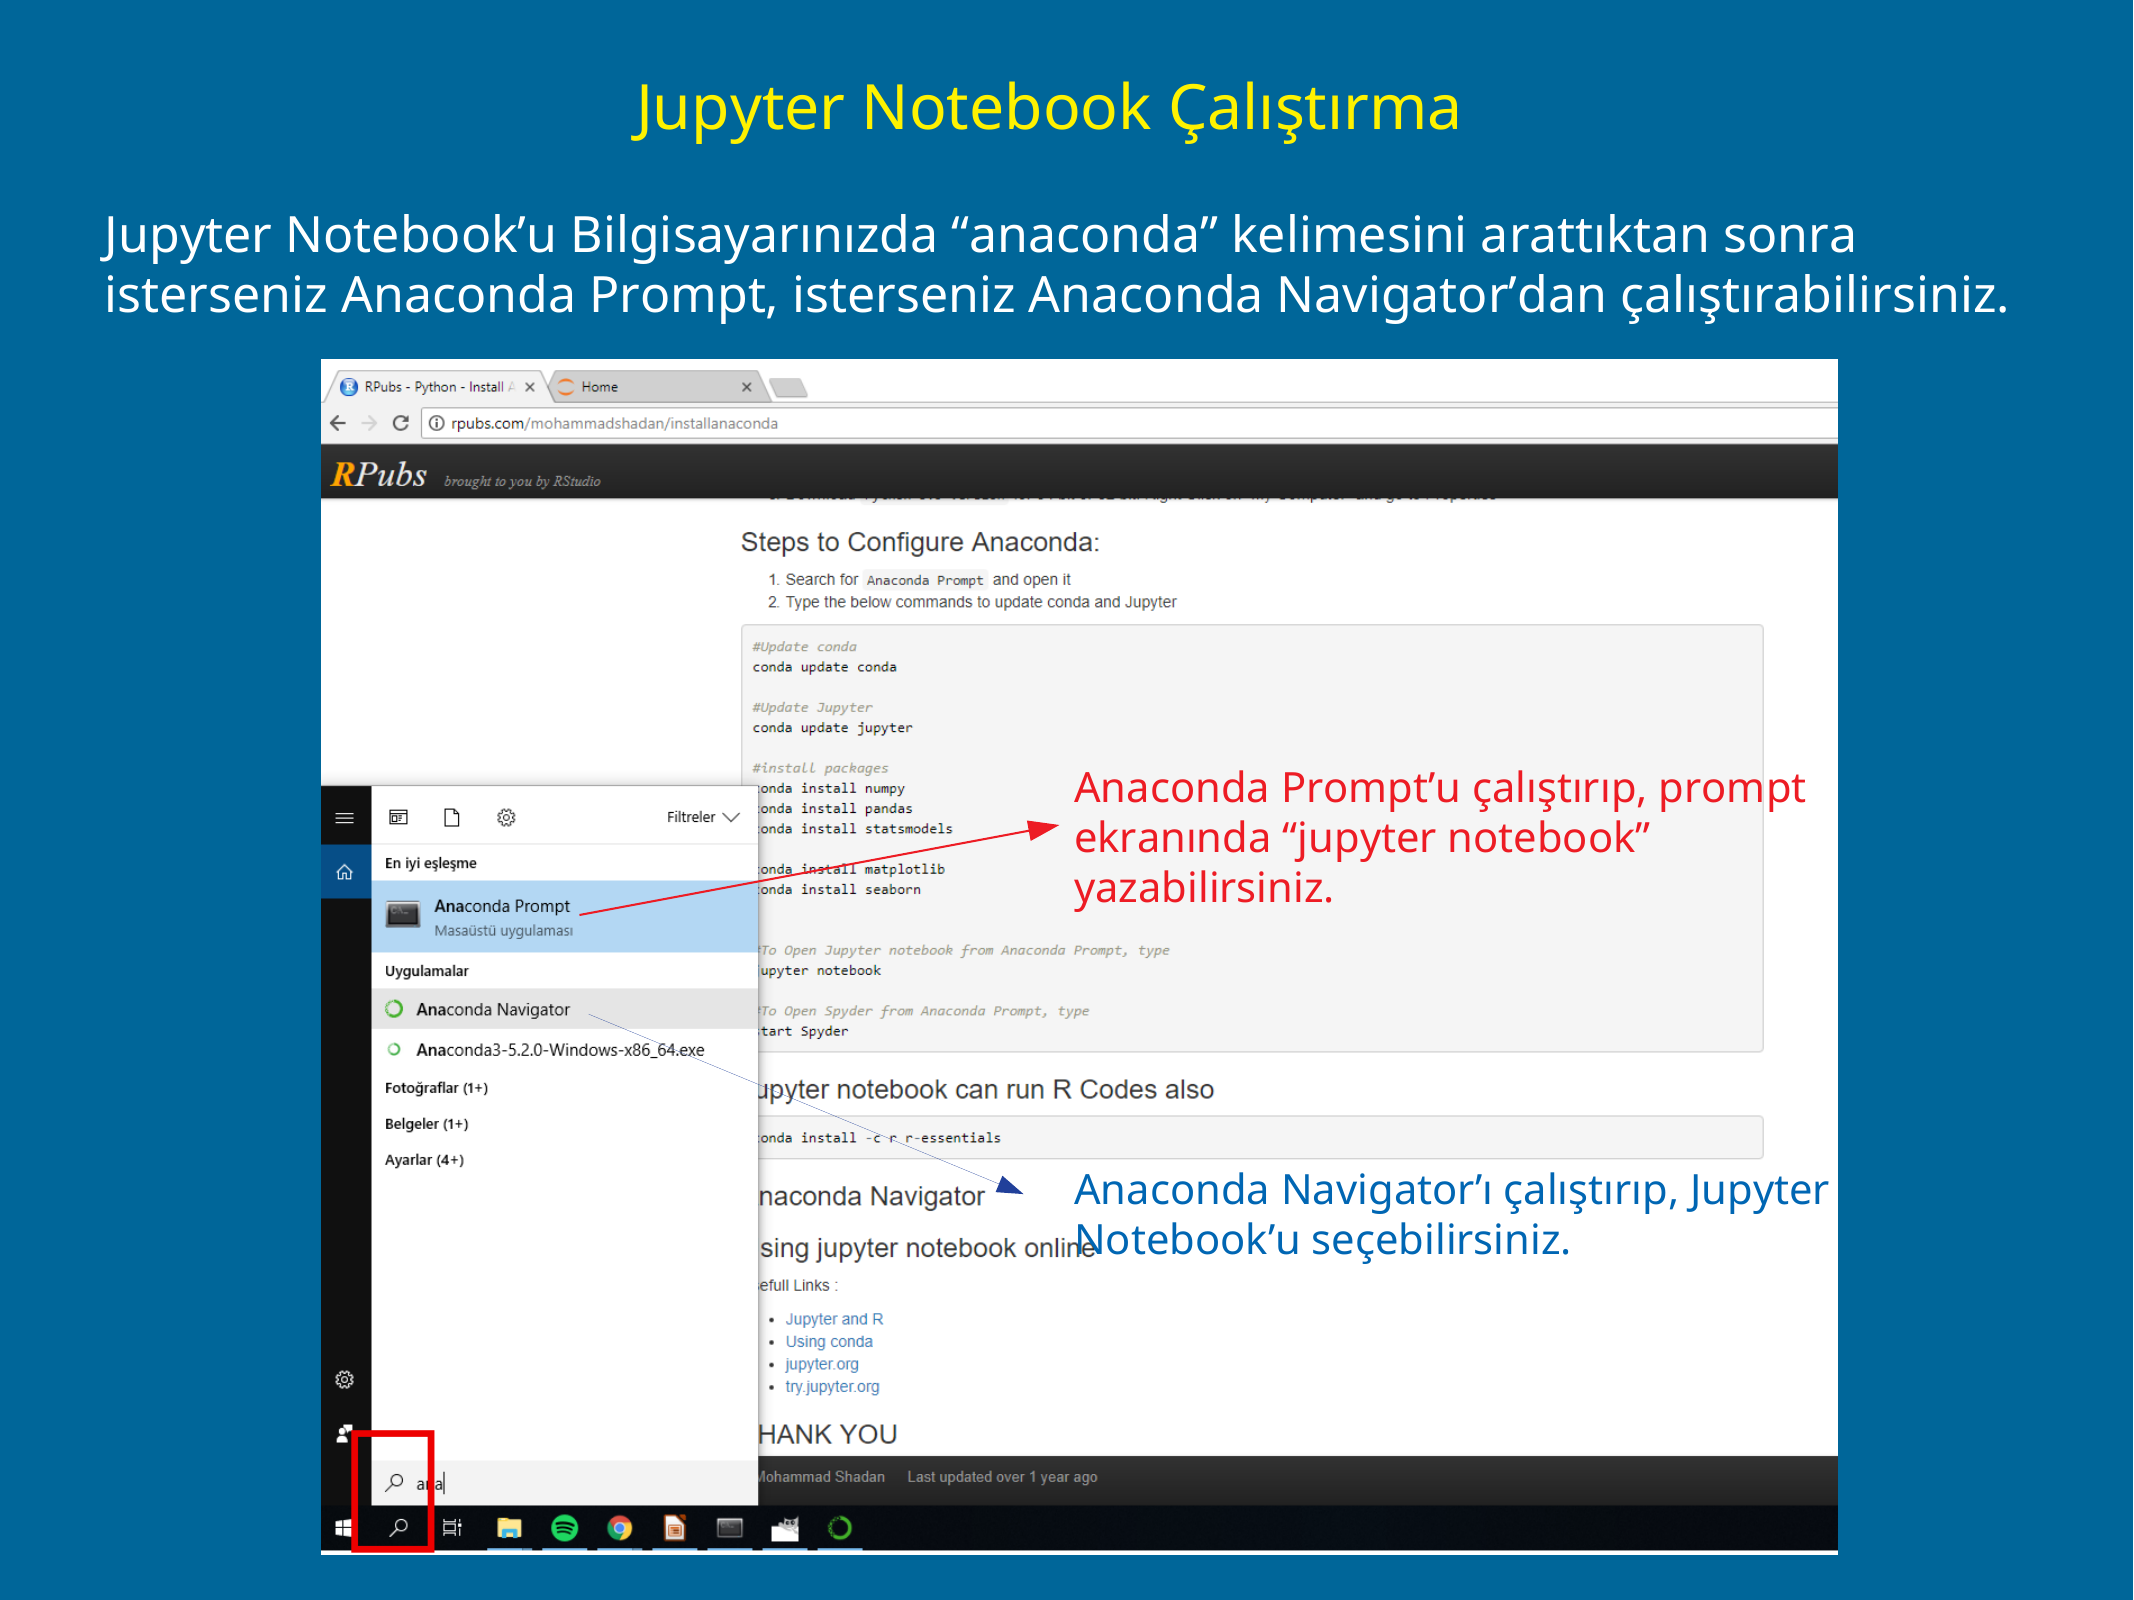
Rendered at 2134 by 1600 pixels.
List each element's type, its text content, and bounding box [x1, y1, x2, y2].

text_box Anaconda Navigator’ı çalıştırıp, Jupyter Notebook’u seçebilirsiniz. [1059, 1155, 1855, 1271]
text_box Jupyter Notebook Çalıştırma [375, 59, 1726, 150]
text_box Jupyter Notebook’u Bilgisayarınızda “anaconda” kelimesini arattıktan sonra isterseniz Anaconda Prompt, isterseniz Anaconda Navigator’dan çalıştırabilirsiniz. [90, 195, 2086, 390]
text_box Anaconda Prompt’u çalıştırıp, prompt ekranında “jupyter notebook” yazabilirsiniz. [1059, 753, 1855, 919]
picture [322, 390, 1837, 1554]
